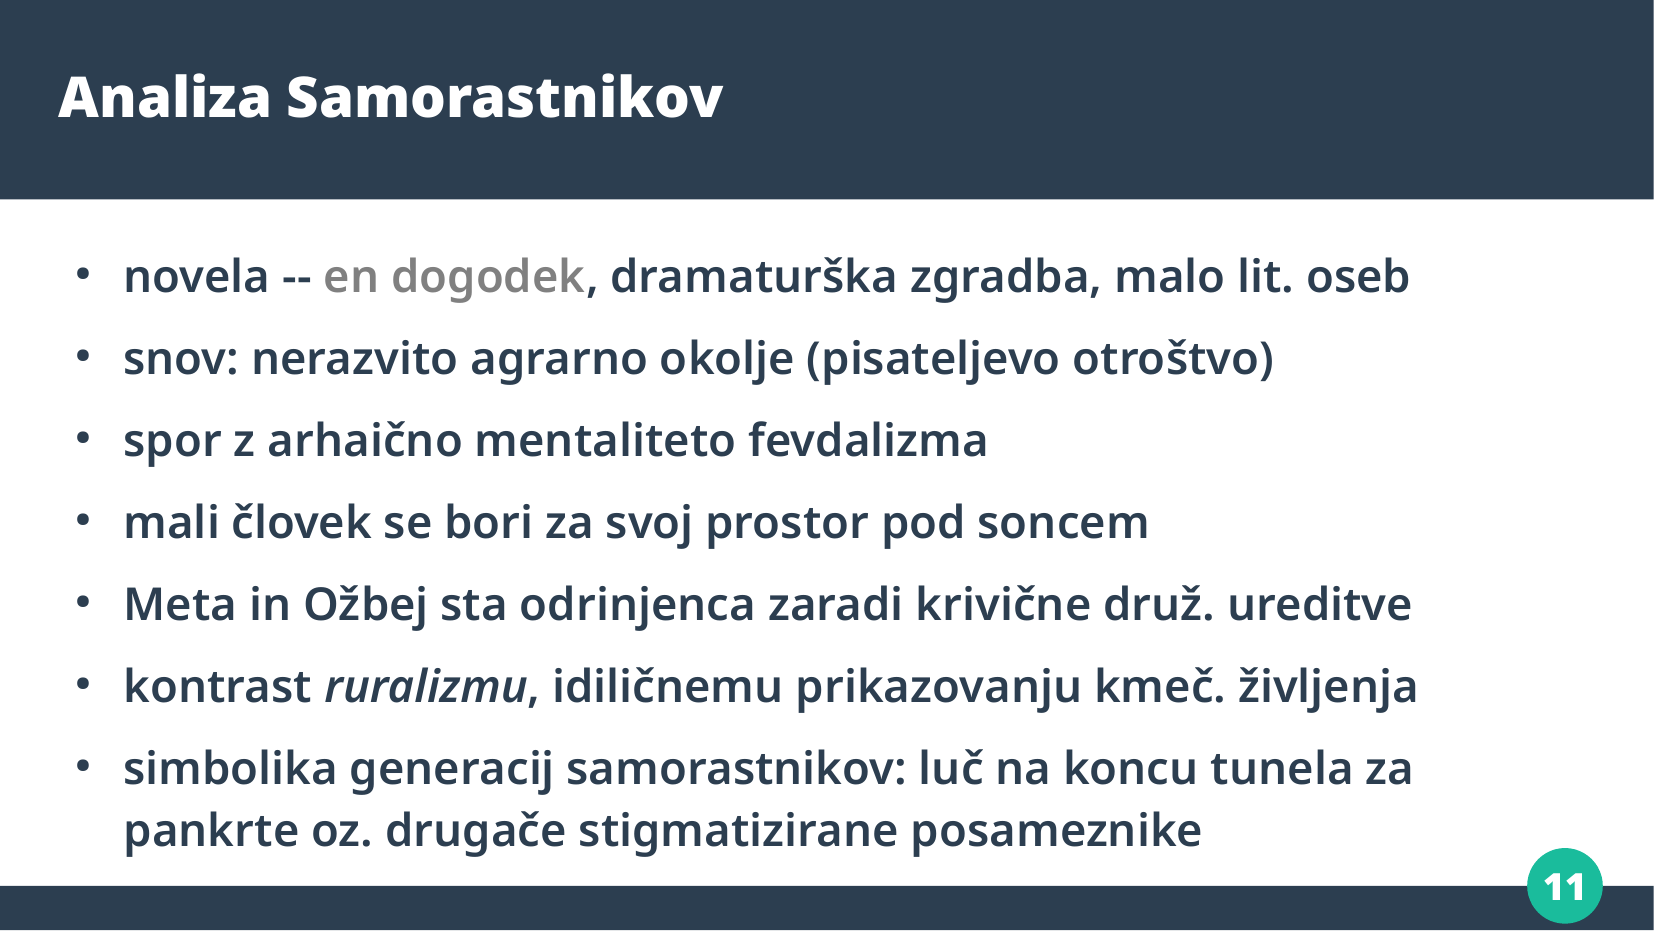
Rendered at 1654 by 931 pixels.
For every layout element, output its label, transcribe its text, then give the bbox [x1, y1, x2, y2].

title Analiza Samorastnikov [59, 37, 1595, 155]
list novela -- en dogodek, dramaturška zgradba, malo lit. oseb snov: nerazvito agrarno okolje (pisateljevo otroštvo) spor z arhaično mentaliteto fevdalizma mali človek se bori za svoj prostor pod soncem Meta in Ožbej sta odrinjenca zaradi krivične druž. ureditve kontrast ruralizmu, idiličnemu prikazovanju kmeč. življenja simbolika generacij samorastnikov: luč na koncu tunela za pankrte oz. drugače stigmatizirane posameznike [59, 243, 1595, 864]
